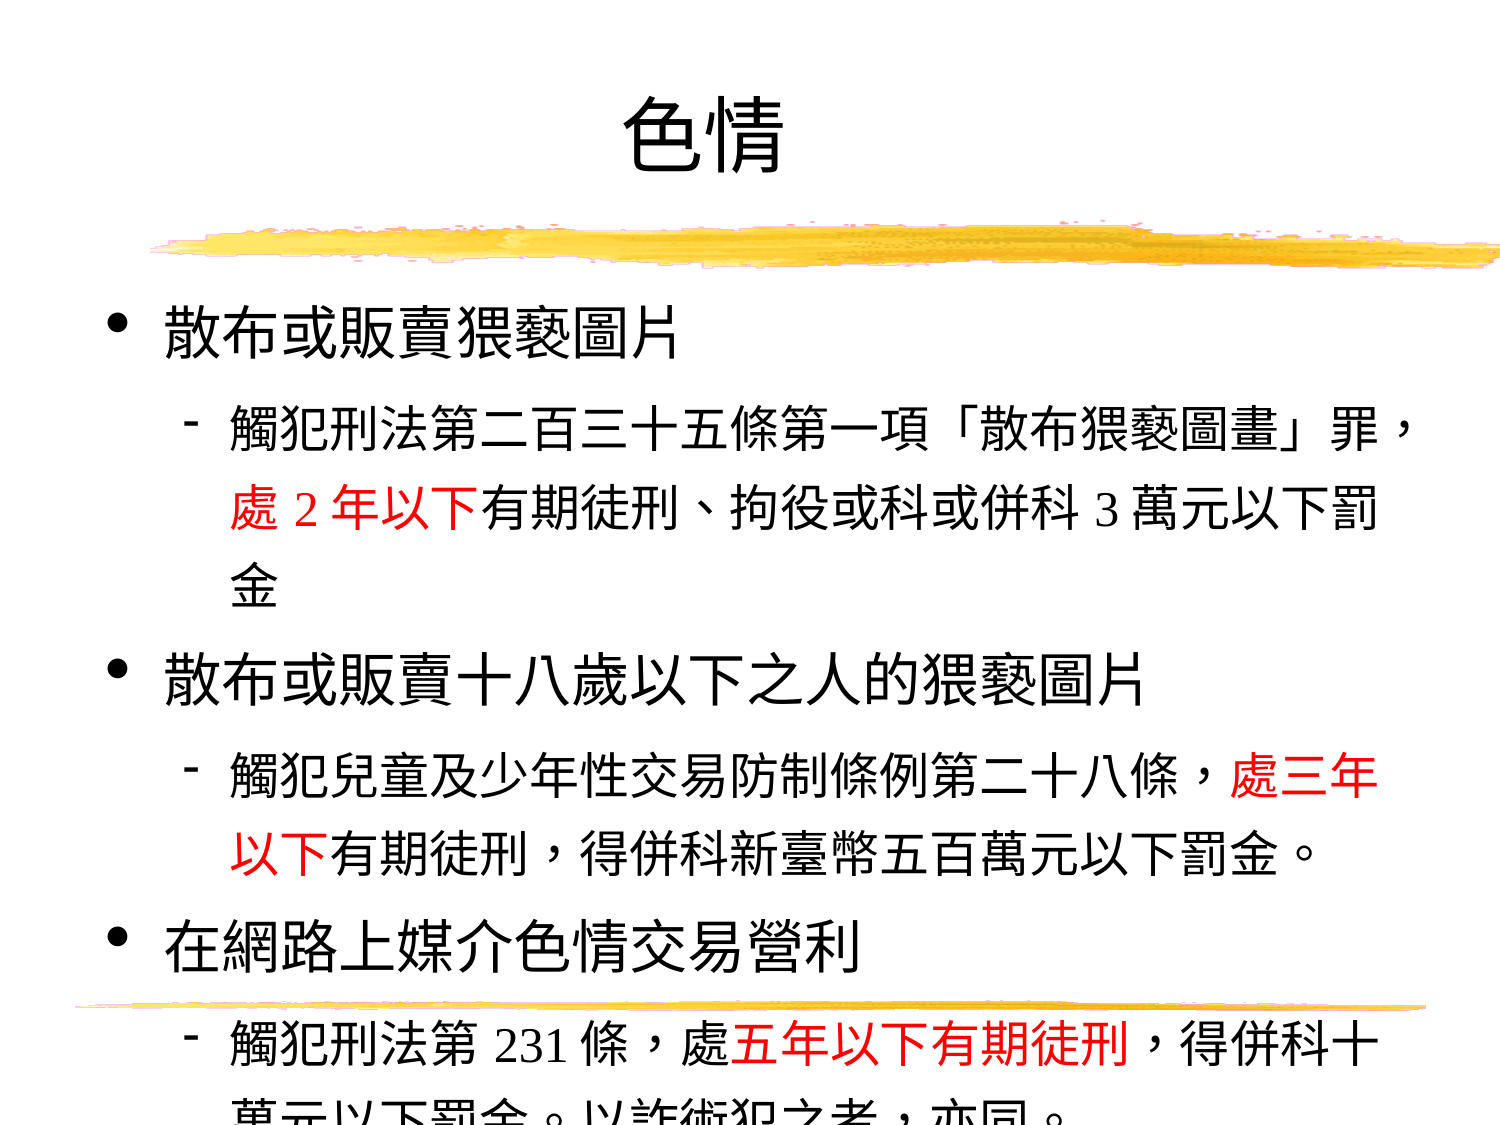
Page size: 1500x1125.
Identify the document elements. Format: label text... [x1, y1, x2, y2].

list 散布或販賣猥褻圖片 觸犯刑法第二百三十五條第一項「散布猥褻圖畫」罪，處2年以下有期徒刑、拘役或科或併科3萬元以下罰金 散布或販賣十八歲以下之人的猥褻圖片 觸犯兒童及少年性交易防制條例第二十八條，處三年以下有期徒刑，得併科新臺幣五百萬元以下罰金。 在網路上媒介色情交易營利 觸犯刑法第231條，處五年以下有期徒刑，得併科十萬元以下罰金。以詐術犯之者，亦同。 [107, 287, 1383, 1017]
picture [75, 999, 107, 1013]
picture [1383, 999, 1426, 1013]
picture [150, 215, 1500, 279]
title 色情 [66, 30, 1342, 231]
